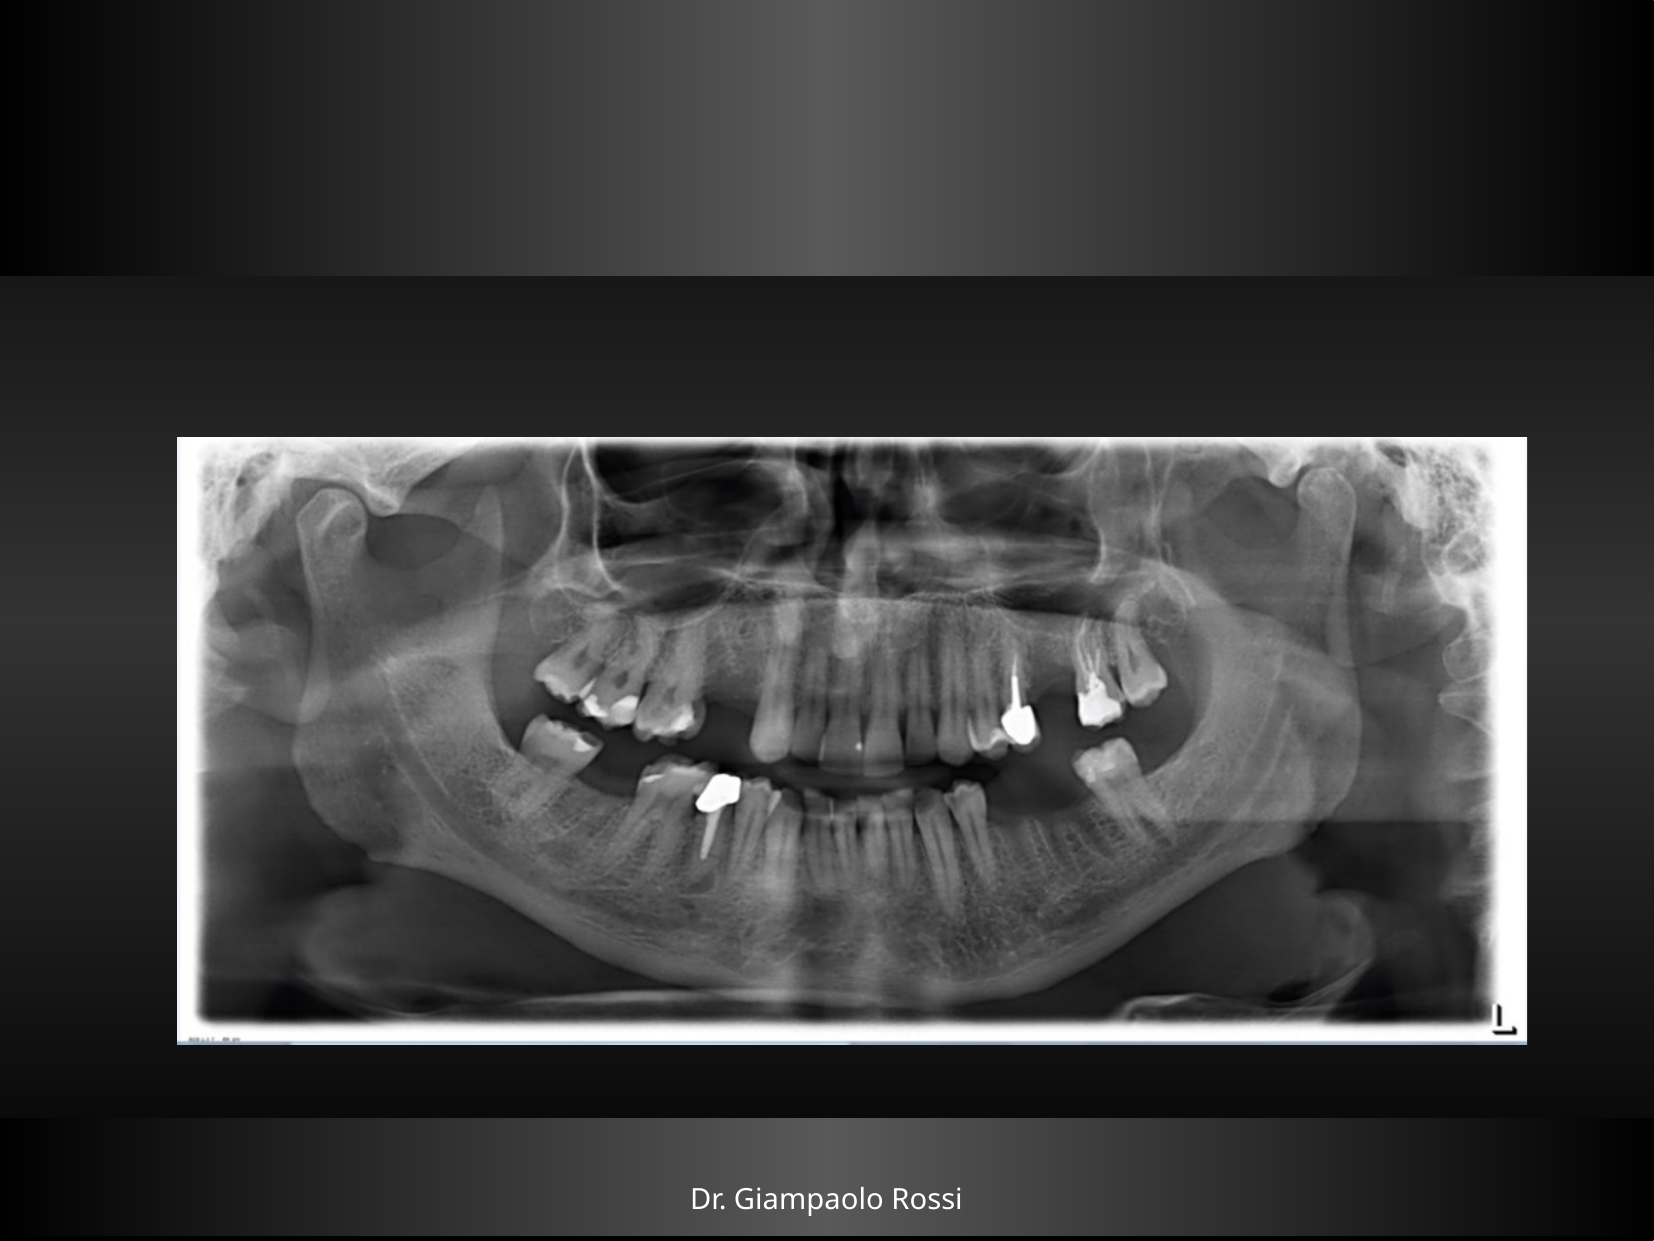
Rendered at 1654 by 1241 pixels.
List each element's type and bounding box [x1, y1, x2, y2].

picture [177, 437, 1528, 1045]
